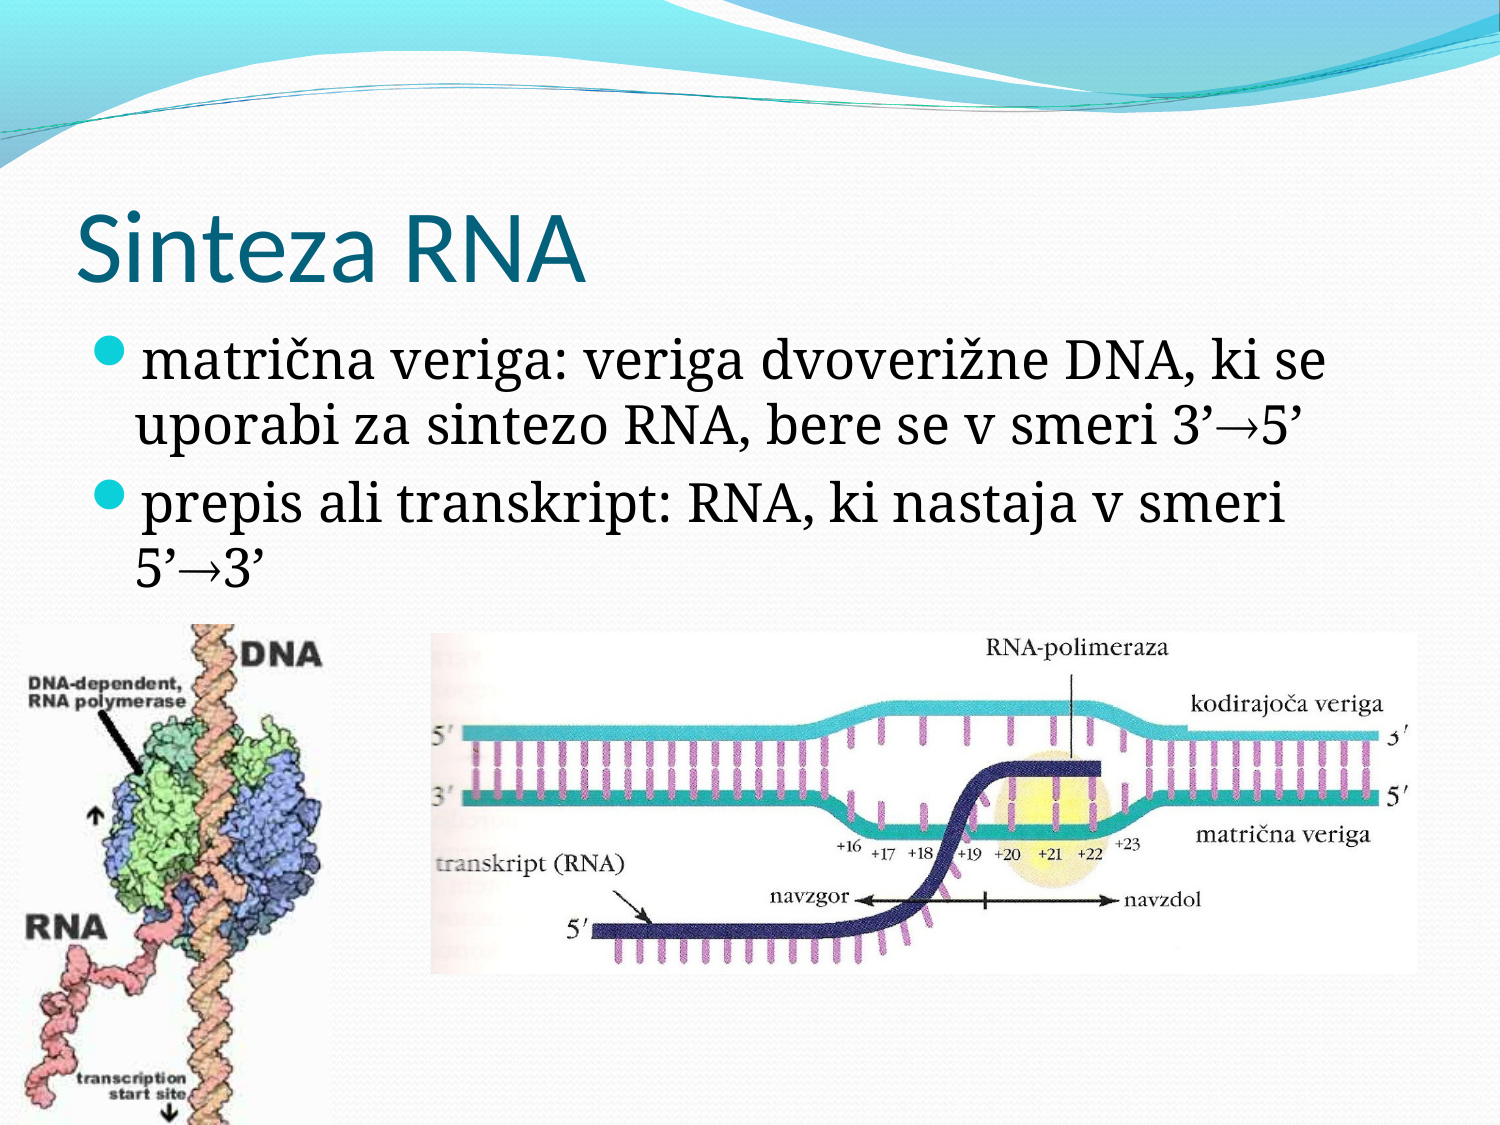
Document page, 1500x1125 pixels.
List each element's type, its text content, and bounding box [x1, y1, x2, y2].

picture [0, 0, 1500, 1125]
title Sinteza RNA [75, 115, 1426, 304]
list matrična veriga: veriga dvoverižne DNA, ki se uporabi za sintezo RNA, bere se v smeri 3’5’ prepis ali transkript: RNA, ki nastaja v smeri 5’3’ [75, 317, 1426, 1038]
